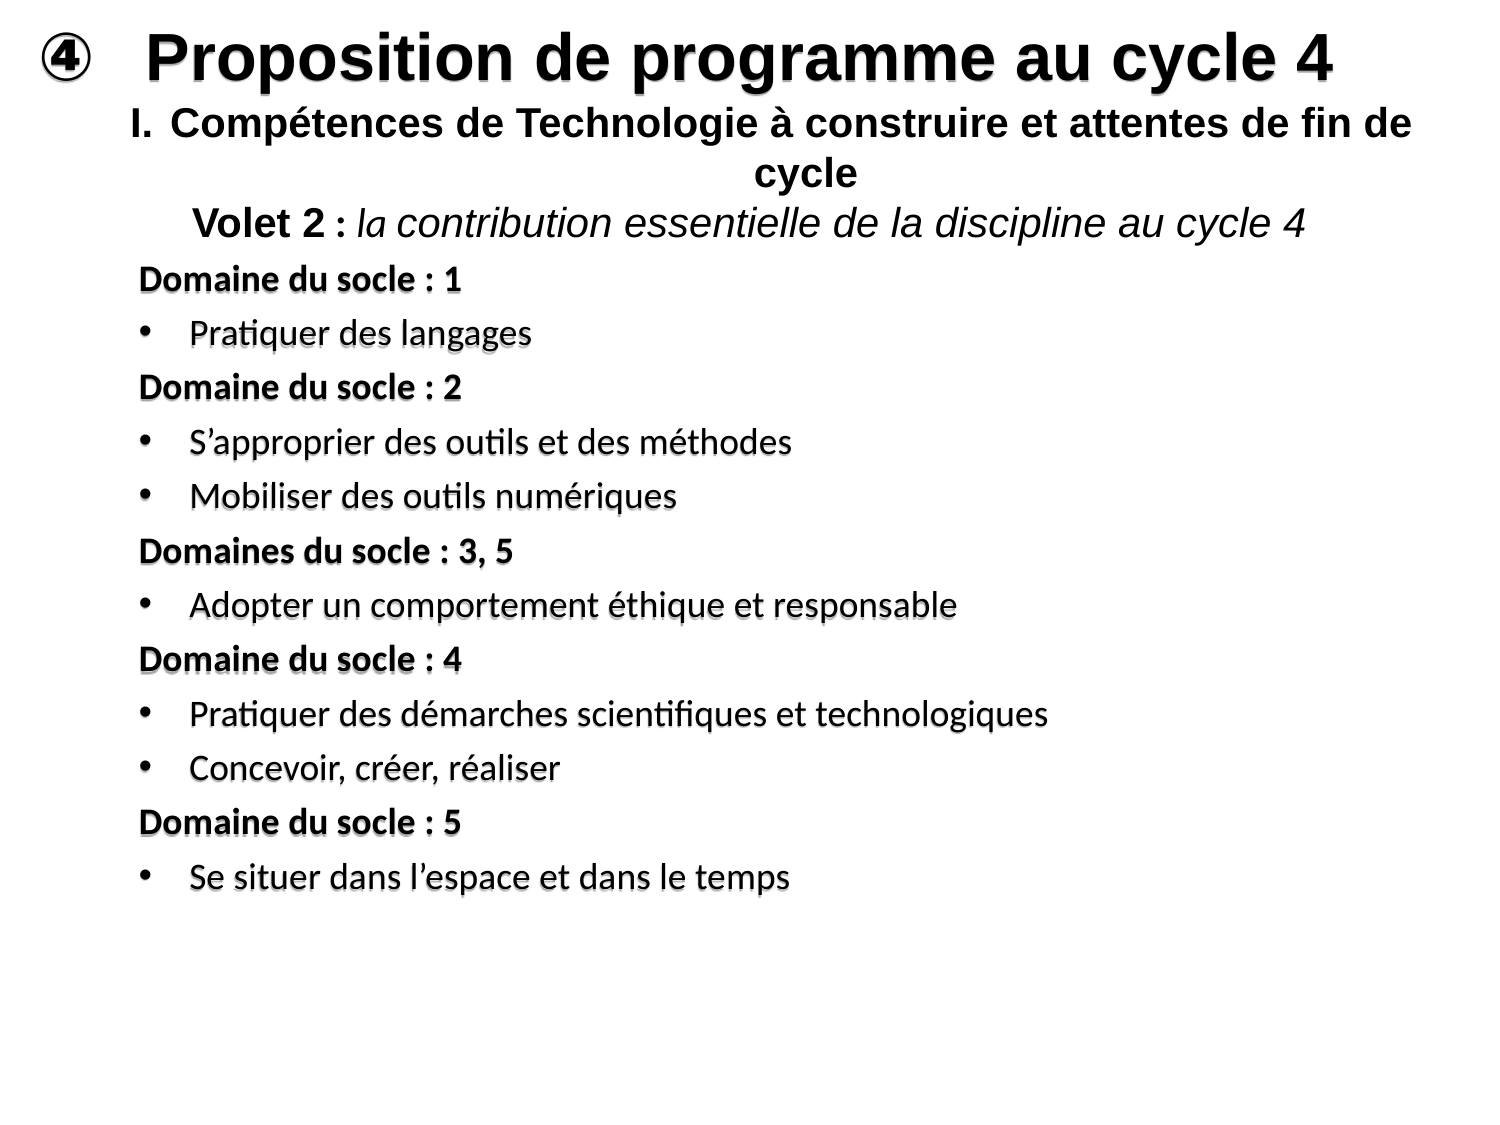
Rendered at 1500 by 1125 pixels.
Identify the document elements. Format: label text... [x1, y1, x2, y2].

text_box Compétences de Technologie à construire et attentes de fin de cycle Volet 2 : la contribution essentielle de la discipline au cycle 4 [0, 88, 1474, 255]
list Domaine du socle : 1 Pratiquer des langages Domaine du socle : 2 S’approprier des outils et des méthodes Mobiliser des outils numériques Domaines du socle : 3, 5 Adopter un comportement éthique et responsable Domaine du socle : 4 Pratiquer des démarches scientifiques et technologiques Concevoir, créer, réaliser Domaine du socle : 5 Se situer dans l’espace et dans le temps [123, 246, 1474, 911]
title Proposition de programme au cycle 4 [0, 0, 1379, 188]
